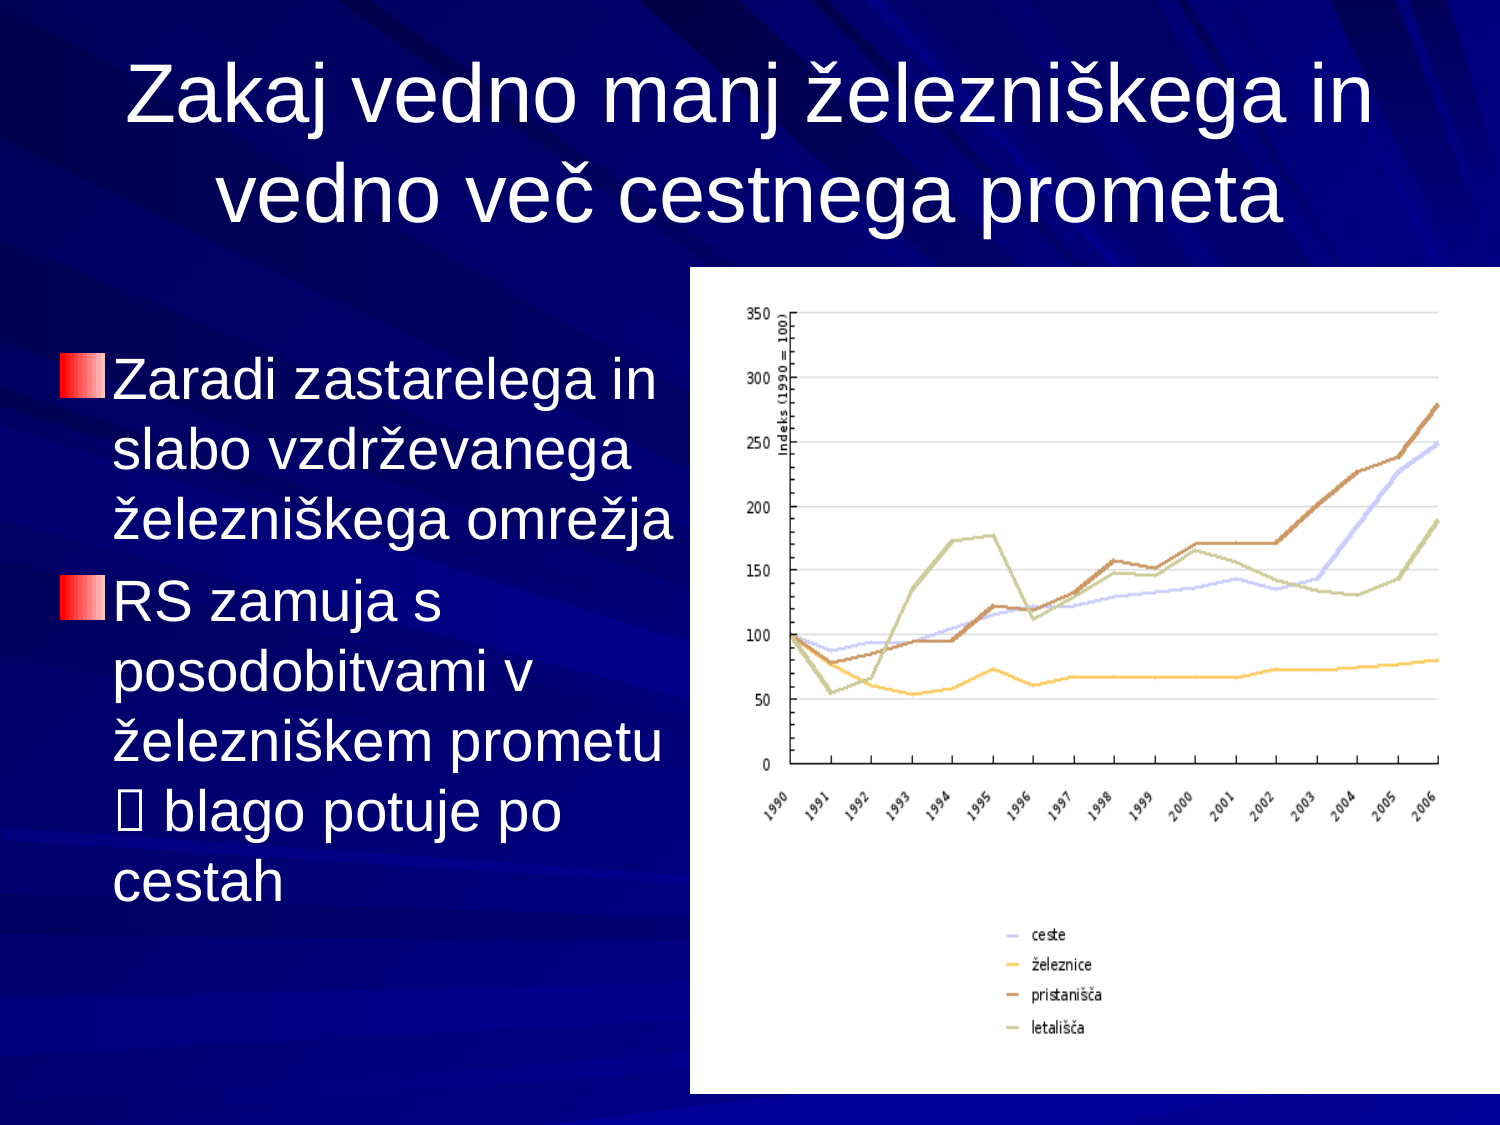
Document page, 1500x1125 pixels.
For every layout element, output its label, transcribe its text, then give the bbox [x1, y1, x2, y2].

list Zaradi zastarelega in slabo vzdrževanega železniškega omrežja RS zamuja s posodobitvami v železniškem prometu  blago potuje po cestah [41, 333, 704, 1125]
picture [690, 267, 1500, 1094]
title Zakaj vedno manj železniškega in vedno več cestnega prometa [75, 45, 1425, 234]
